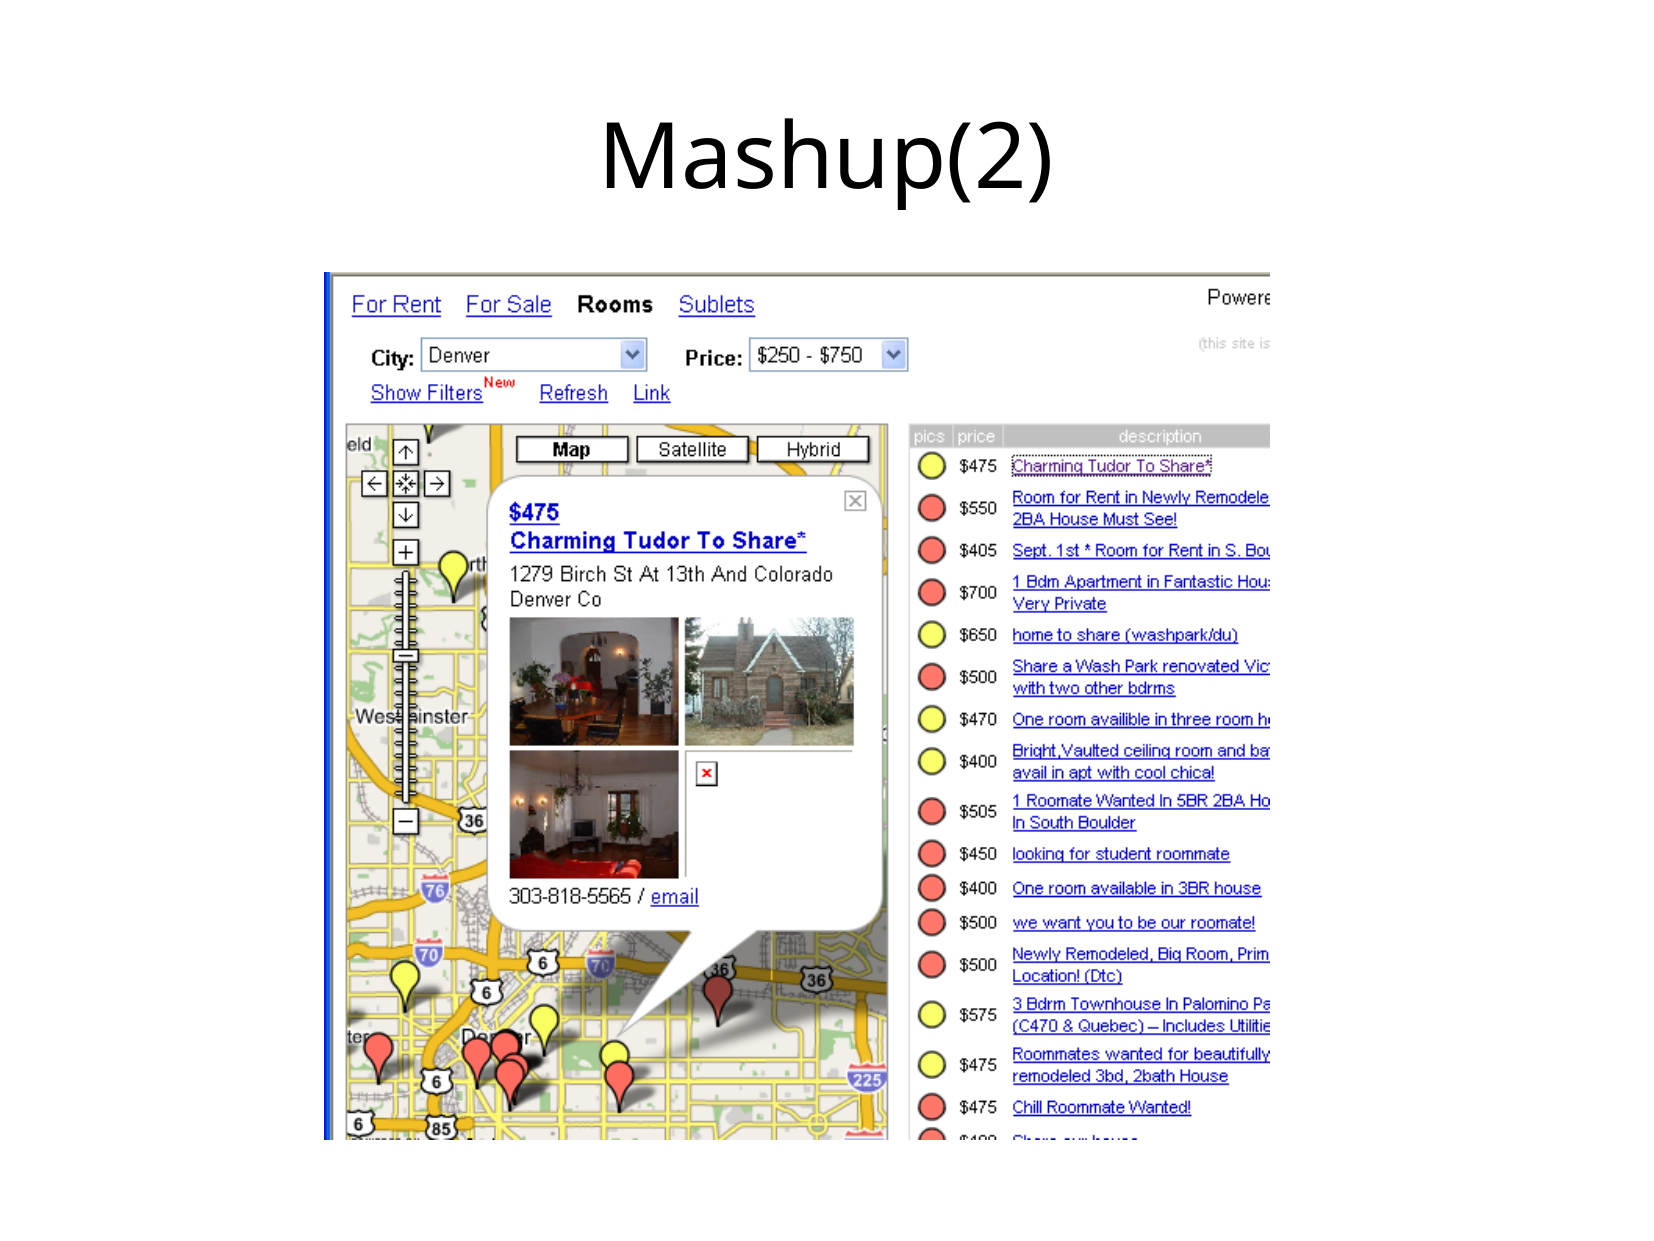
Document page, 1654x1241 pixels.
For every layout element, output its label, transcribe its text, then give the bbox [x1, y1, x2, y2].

picture [324, 272, 1270, 1140]
title Mashup(2) [82, 49, 1571, 257]
